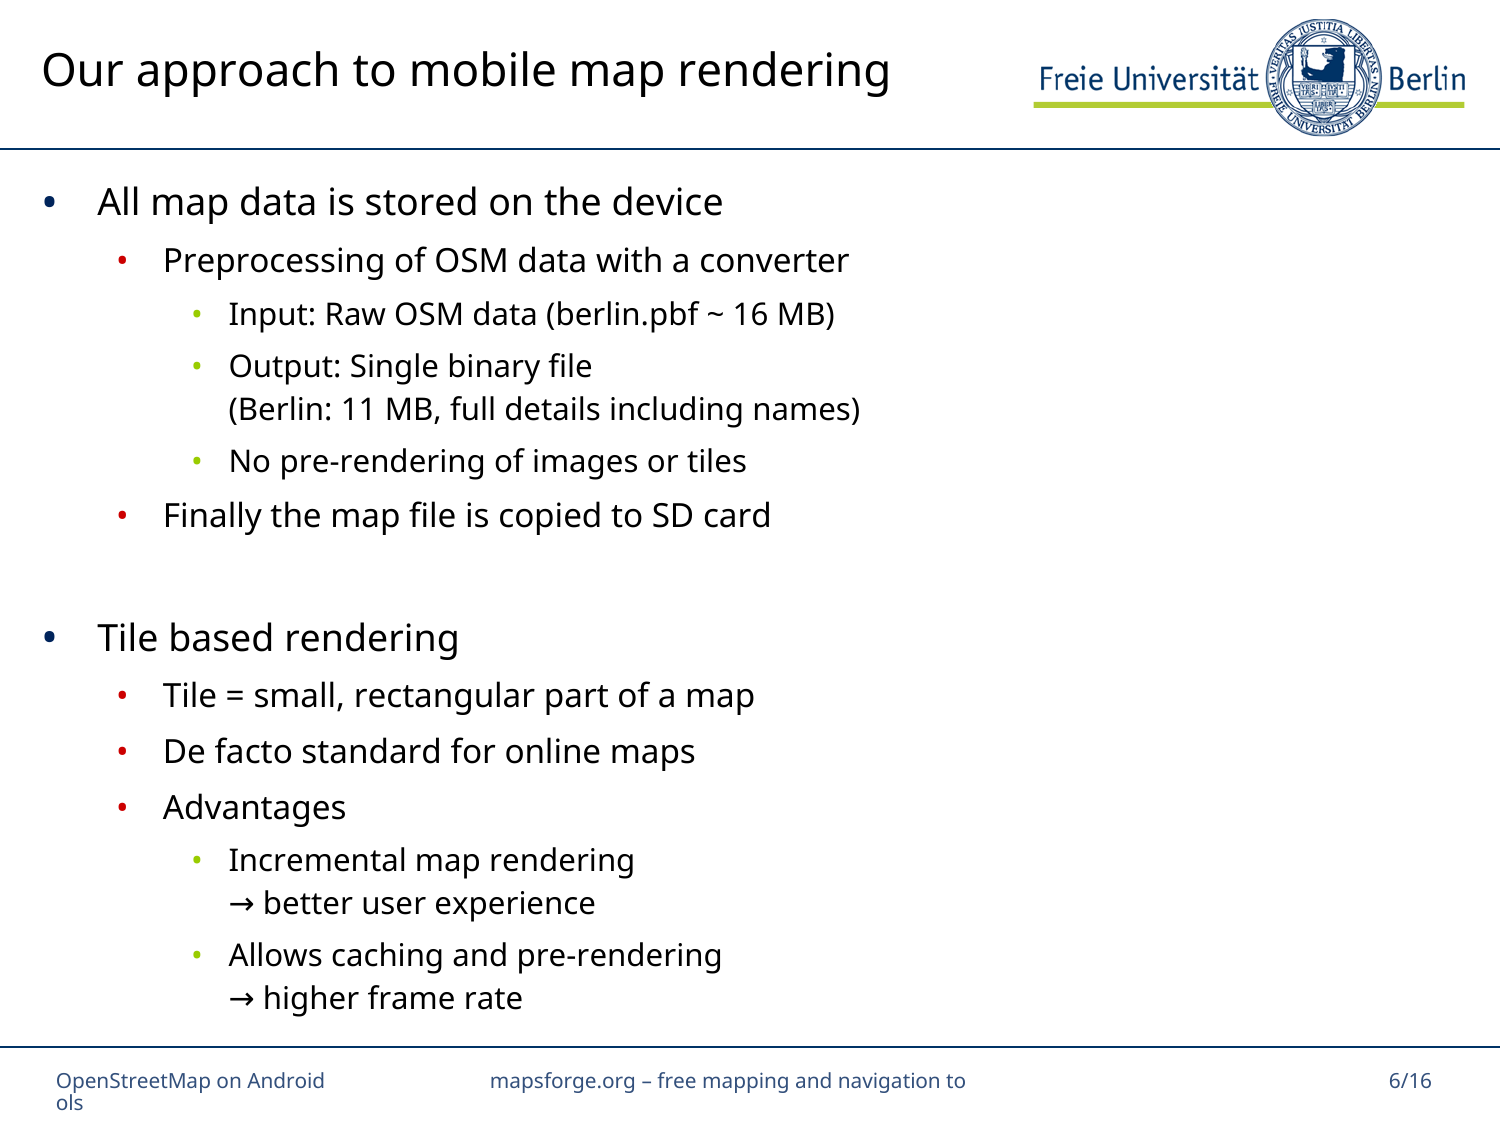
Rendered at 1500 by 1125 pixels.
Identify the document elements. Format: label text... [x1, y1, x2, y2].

picture [1033, 19, 1470, 137]
title Our approach to mobile map rendering [41, 0, 1016, 138]
list All map data is stored on the device Preprocessing of OSM data with a converter Input: Raw OSM data (berlin.pbf ~ 16 MB) Output: Single binary file (Berlin: 11 MB, full details including names) No pre-rendering of images or tiles Finally the map file is copied to SD card Tile based rendering Tile = small, rectangular part of a map De facto standard for online maps Advantages Incremental map rendering → better user experience Allows caching and pre-rendering → higher frame rate [41, 175, 1447, 941]
